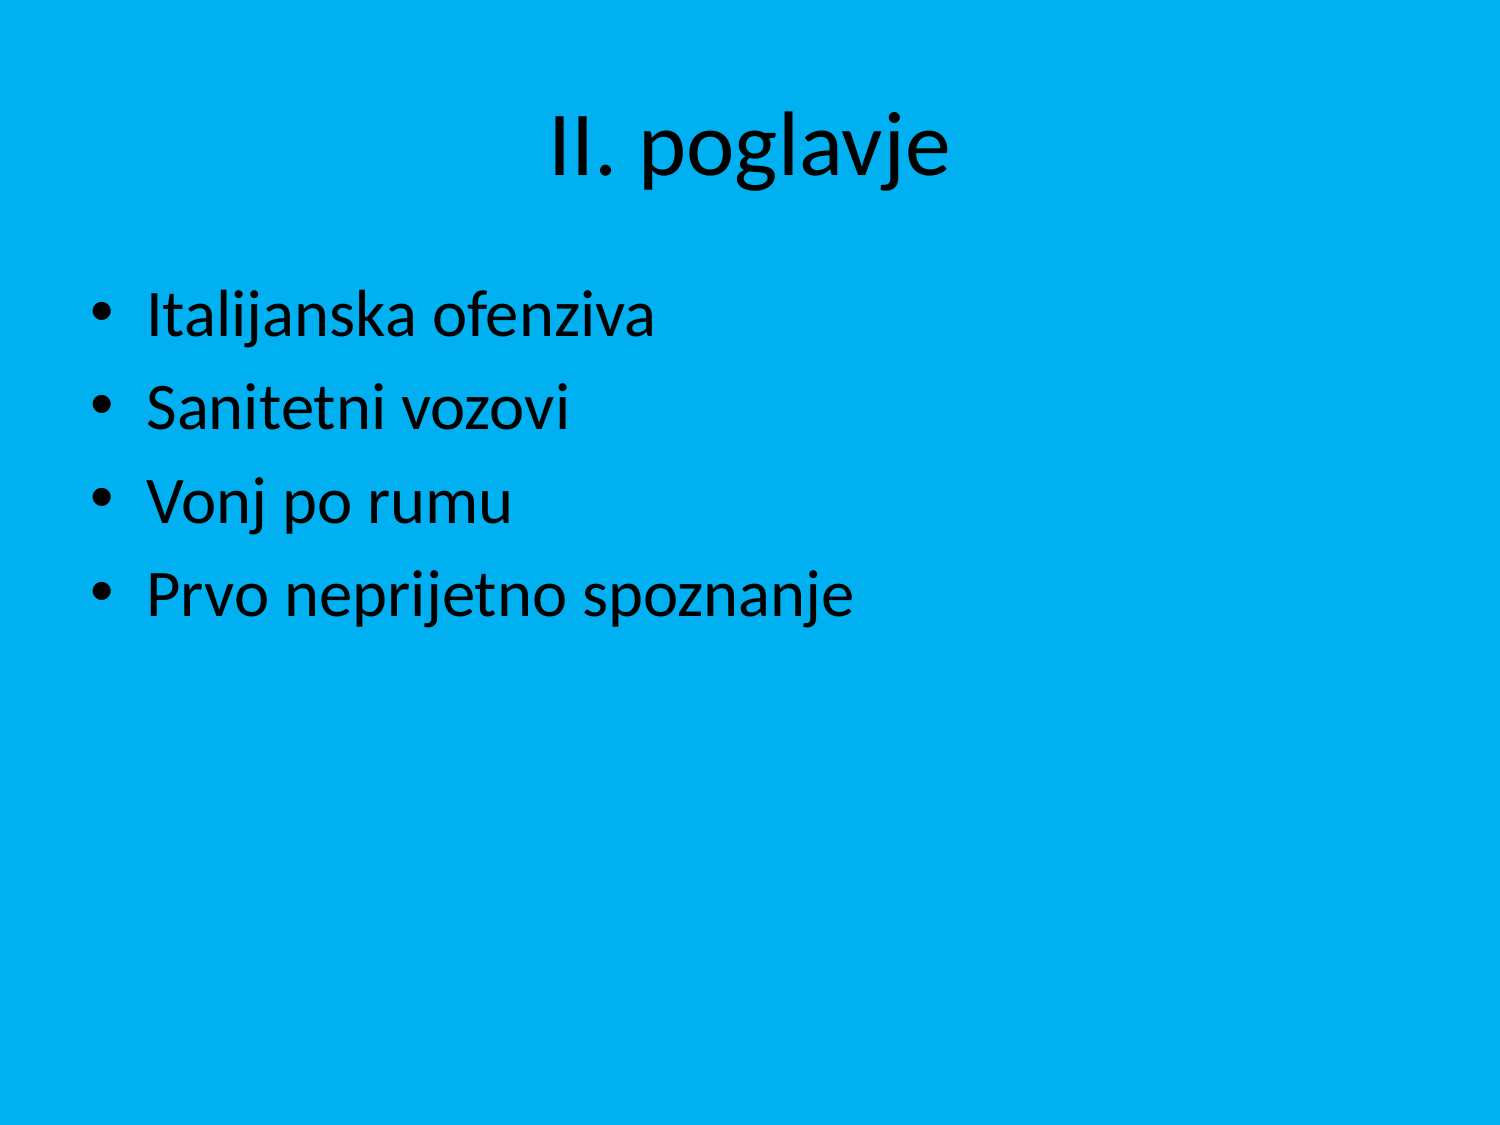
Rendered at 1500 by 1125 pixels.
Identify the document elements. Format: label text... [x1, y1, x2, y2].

list Italijanska ofenziva Sanitetni vozovi Vonj po rumu Prvo neprijetno spoznanje [75, 262, 1425, 1005]
title II. poglavje [75, 45, 1425, 233]
